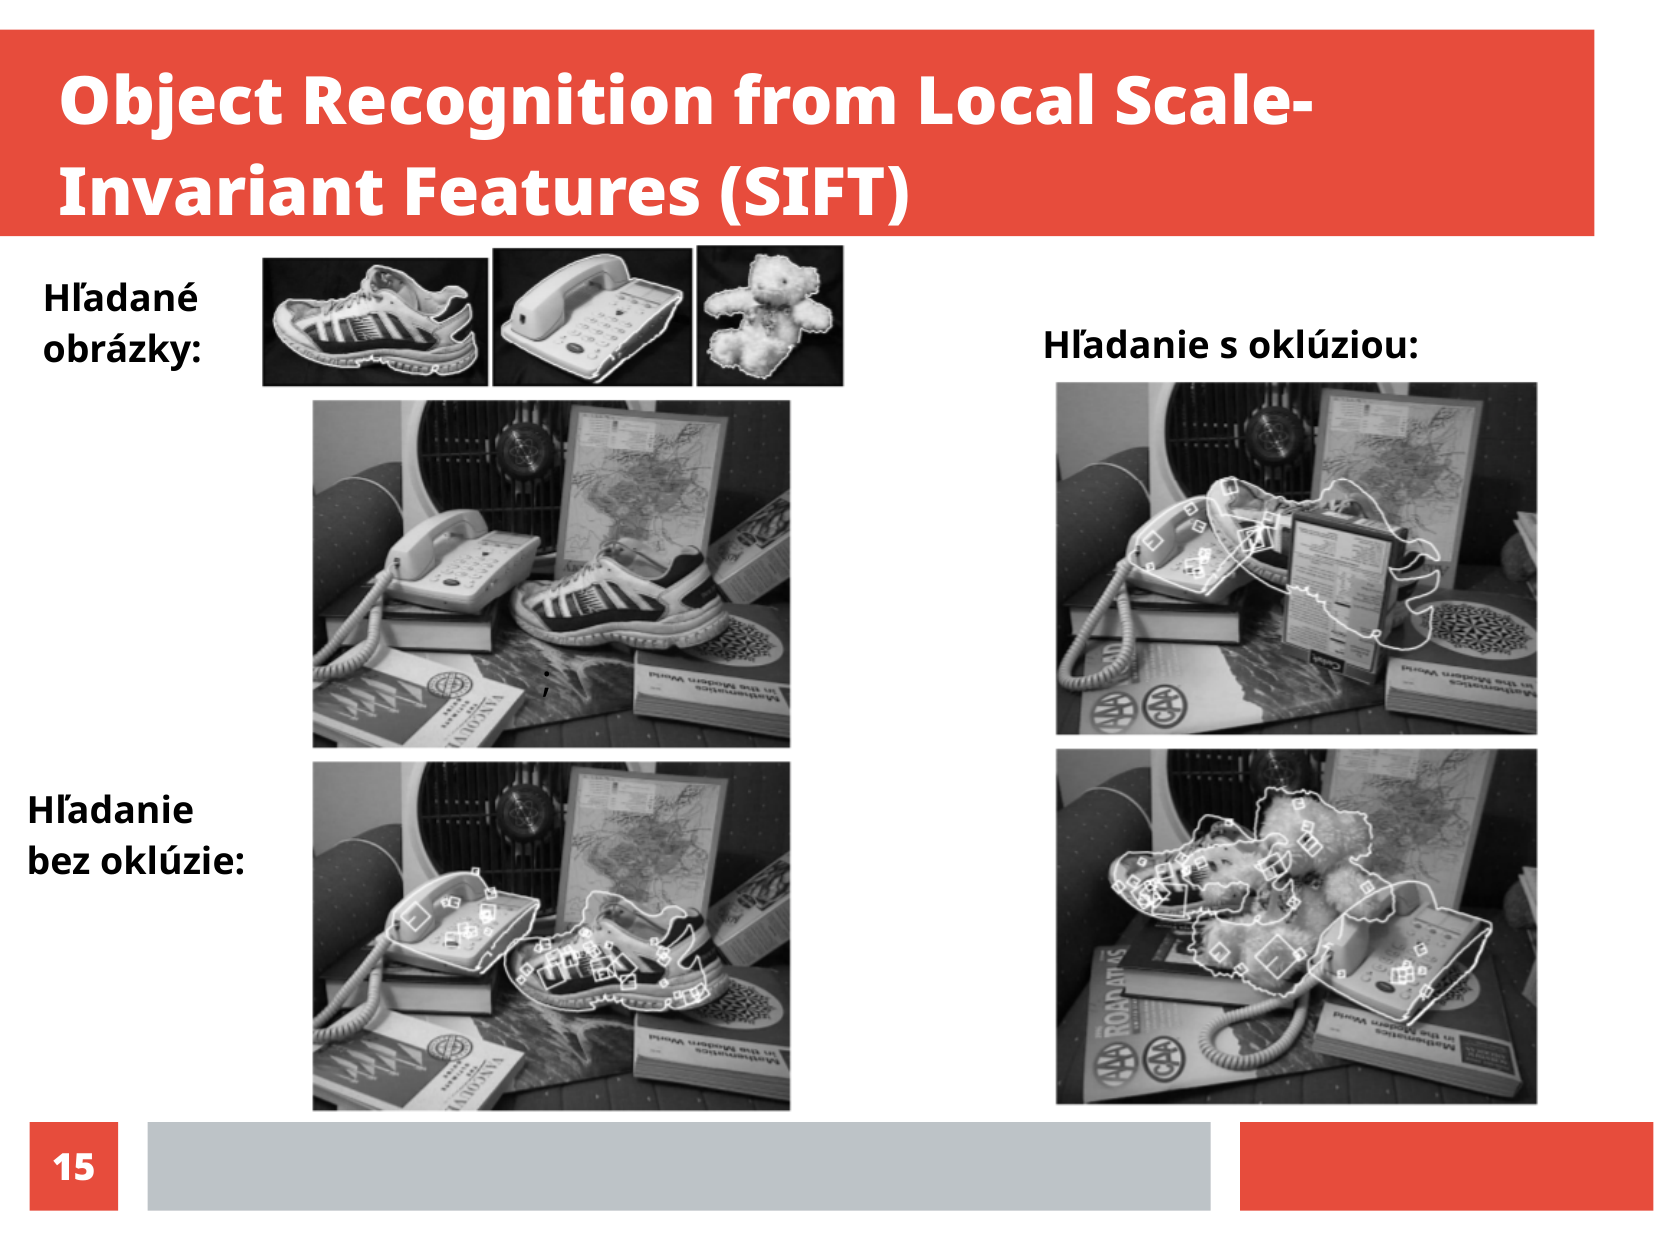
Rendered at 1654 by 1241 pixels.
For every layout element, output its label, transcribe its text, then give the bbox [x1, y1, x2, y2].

picture [248, 241, 846, 1116]
text_box Hľadanie s oklúziou: [1027, 311, 1548, 414]
picture [1039, 366, 1559, 1109]
title Object Recognition from Local Scale-Invariant Features (SIFT) [59, 53, 1595, 201]
text_box Hľadané obrázky: [27, 264, 249, 378]
text_box Hľadanie bez oklúzie: [11, 775, 296, 922]
